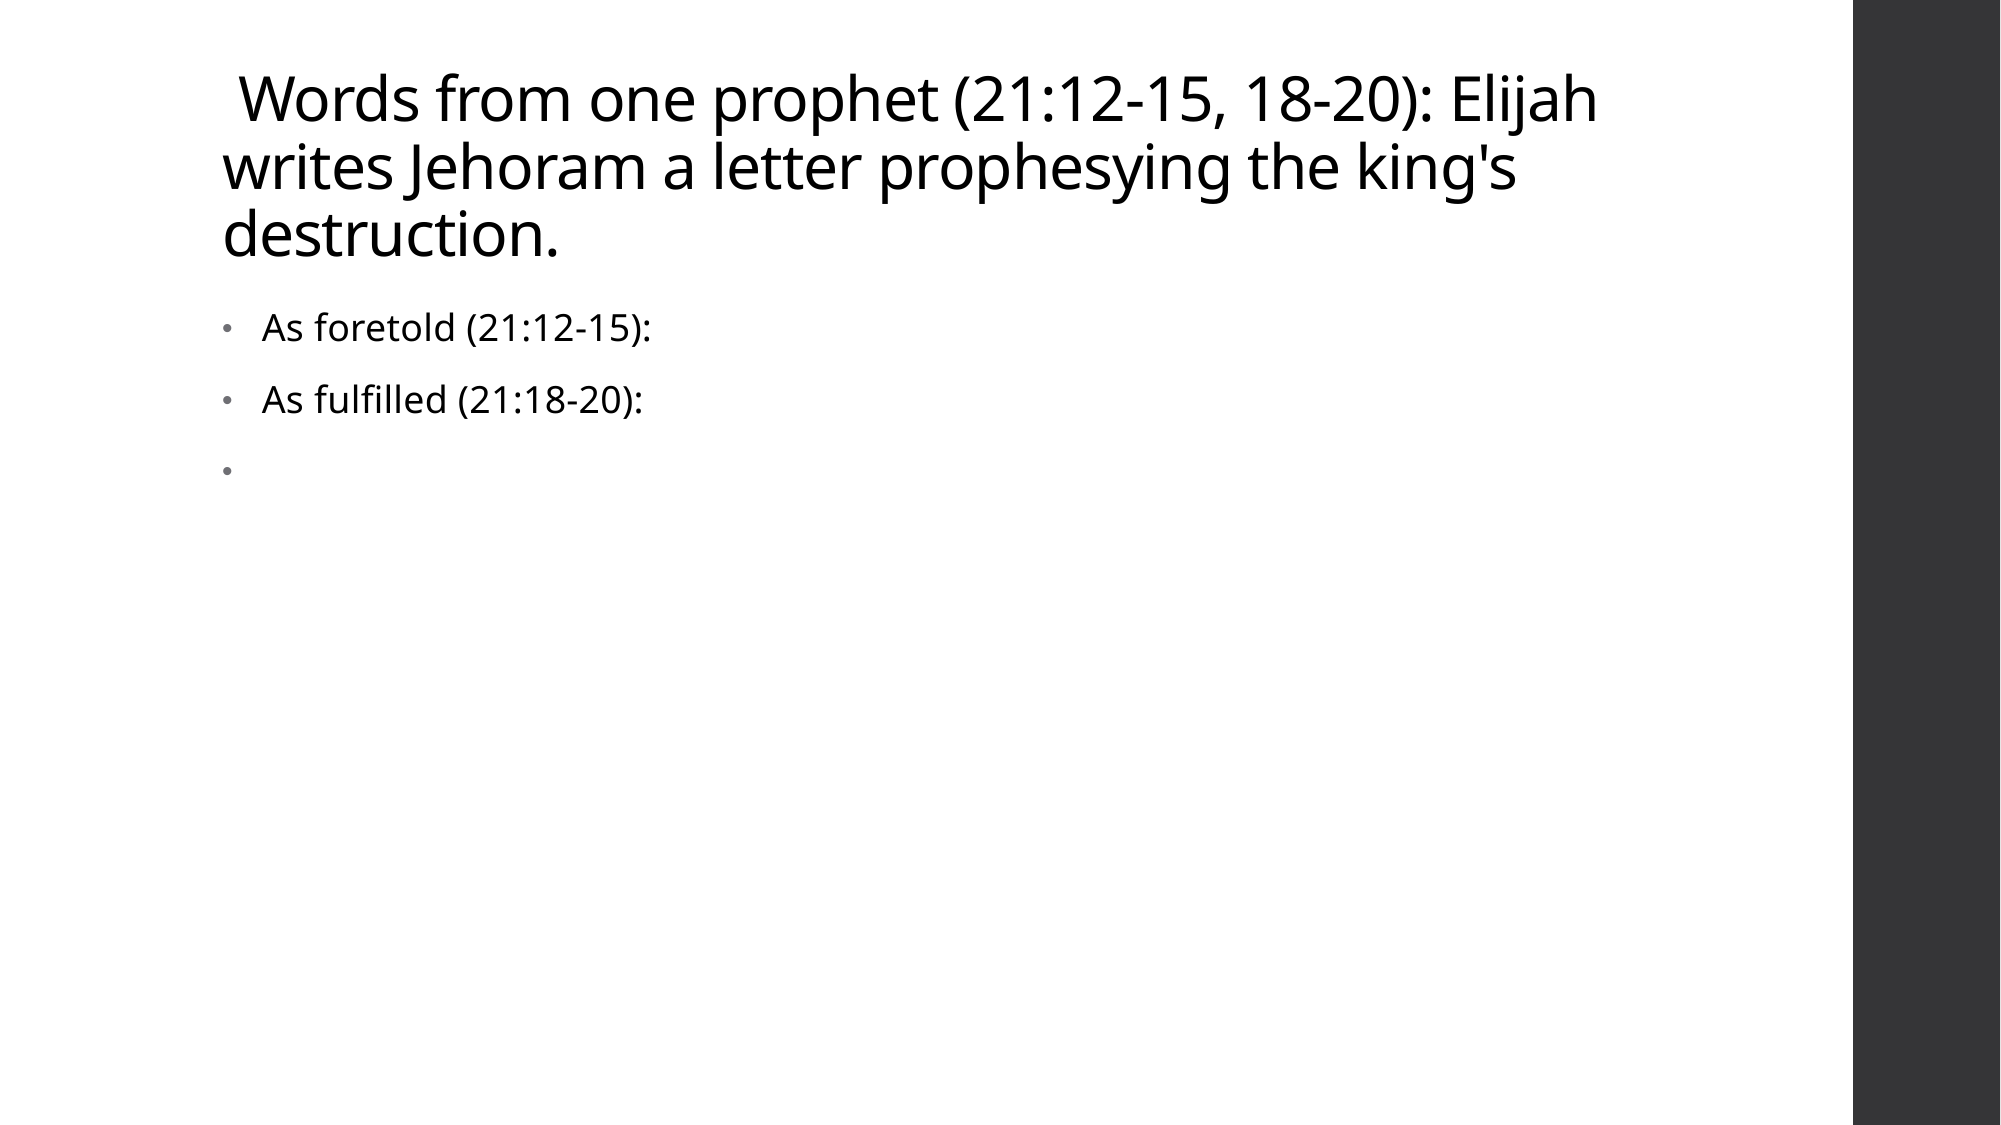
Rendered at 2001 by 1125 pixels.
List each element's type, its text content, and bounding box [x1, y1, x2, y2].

list As foretold (21:12-15): As fulfilled (21:18-20): [206, 299, 1617, 1014]
title Words from one prophet (21:12-15, 18-20): Elijah writes Jehoram a letter prophesying the king's destruction. [206, 60, 1797, 278]
